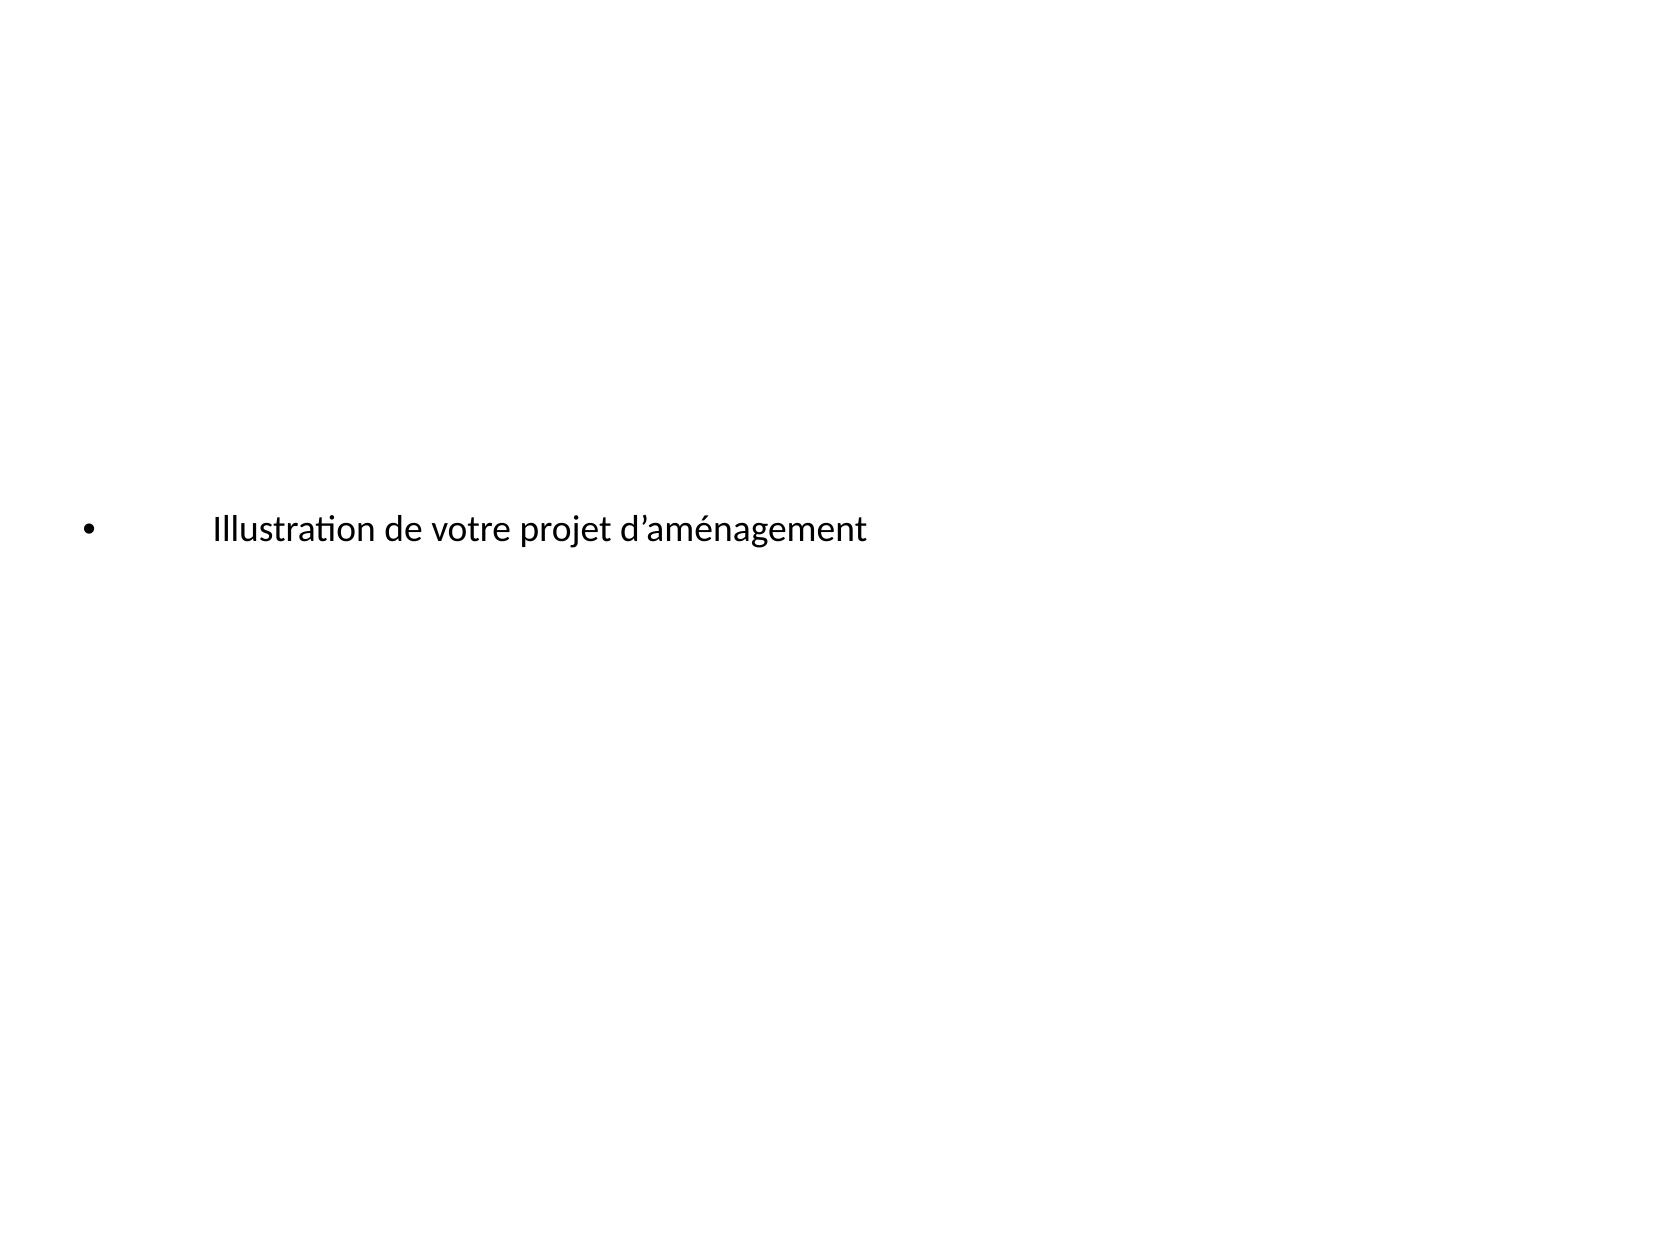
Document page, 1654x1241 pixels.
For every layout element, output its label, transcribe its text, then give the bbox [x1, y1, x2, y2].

subtitle • Illustration de votre projet d’aménagement [82, 49, 1571, 1010]
